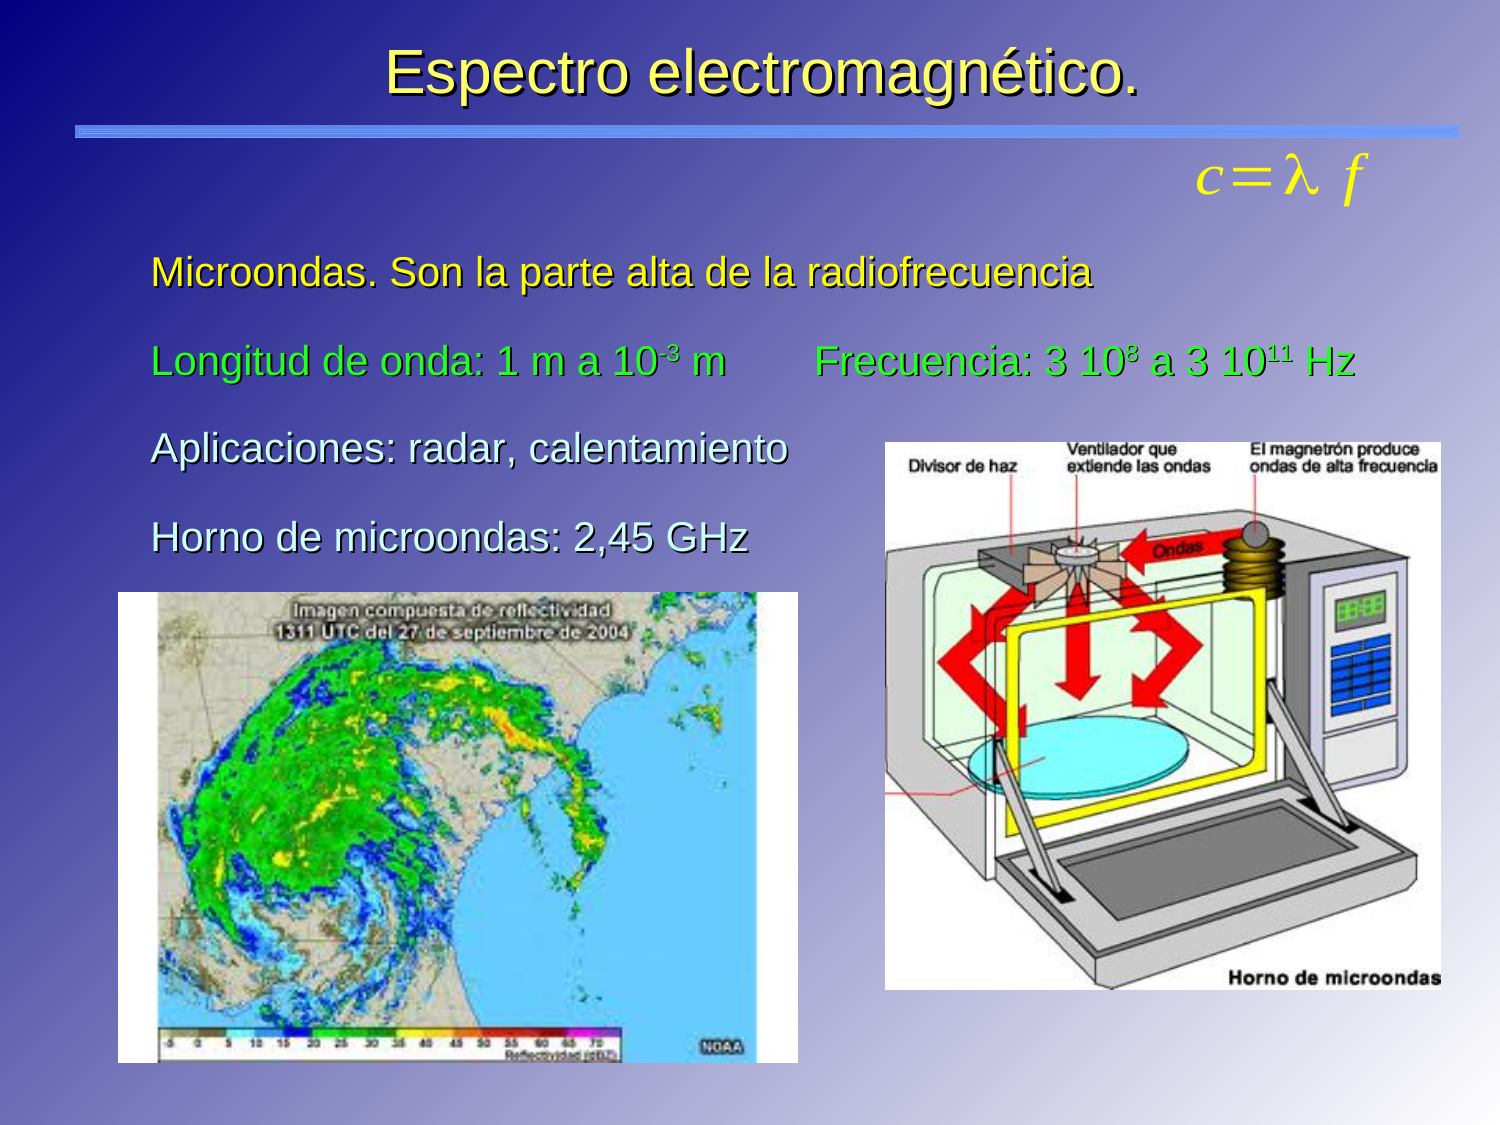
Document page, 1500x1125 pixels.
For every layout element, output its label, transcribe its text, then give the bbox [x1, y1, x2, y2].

picture [885, 442, 1441, 990]
text_box [75, 125, 1460, 138]
text_box Espectro electromagnético. [50, 23, 1476, 114]
text_box Horno de microondas: 2,45 GHz [88, 501, 885, 590]
picture [118, 592, 798, 1063]
chart [1181, 140, 1390, 207]
text_box Microondas. Son la parte alta de la radiofrecuencia [88, 237, 1152, 325]
text_box Aplicaciones: radar, calentamiento [88, 413, 1359, 501]
text_box Longitud de onda: 1 m a 10-3 m Frecuencia: 3 108 a 3 1011 Hz [88, 325, 1418, 384]
